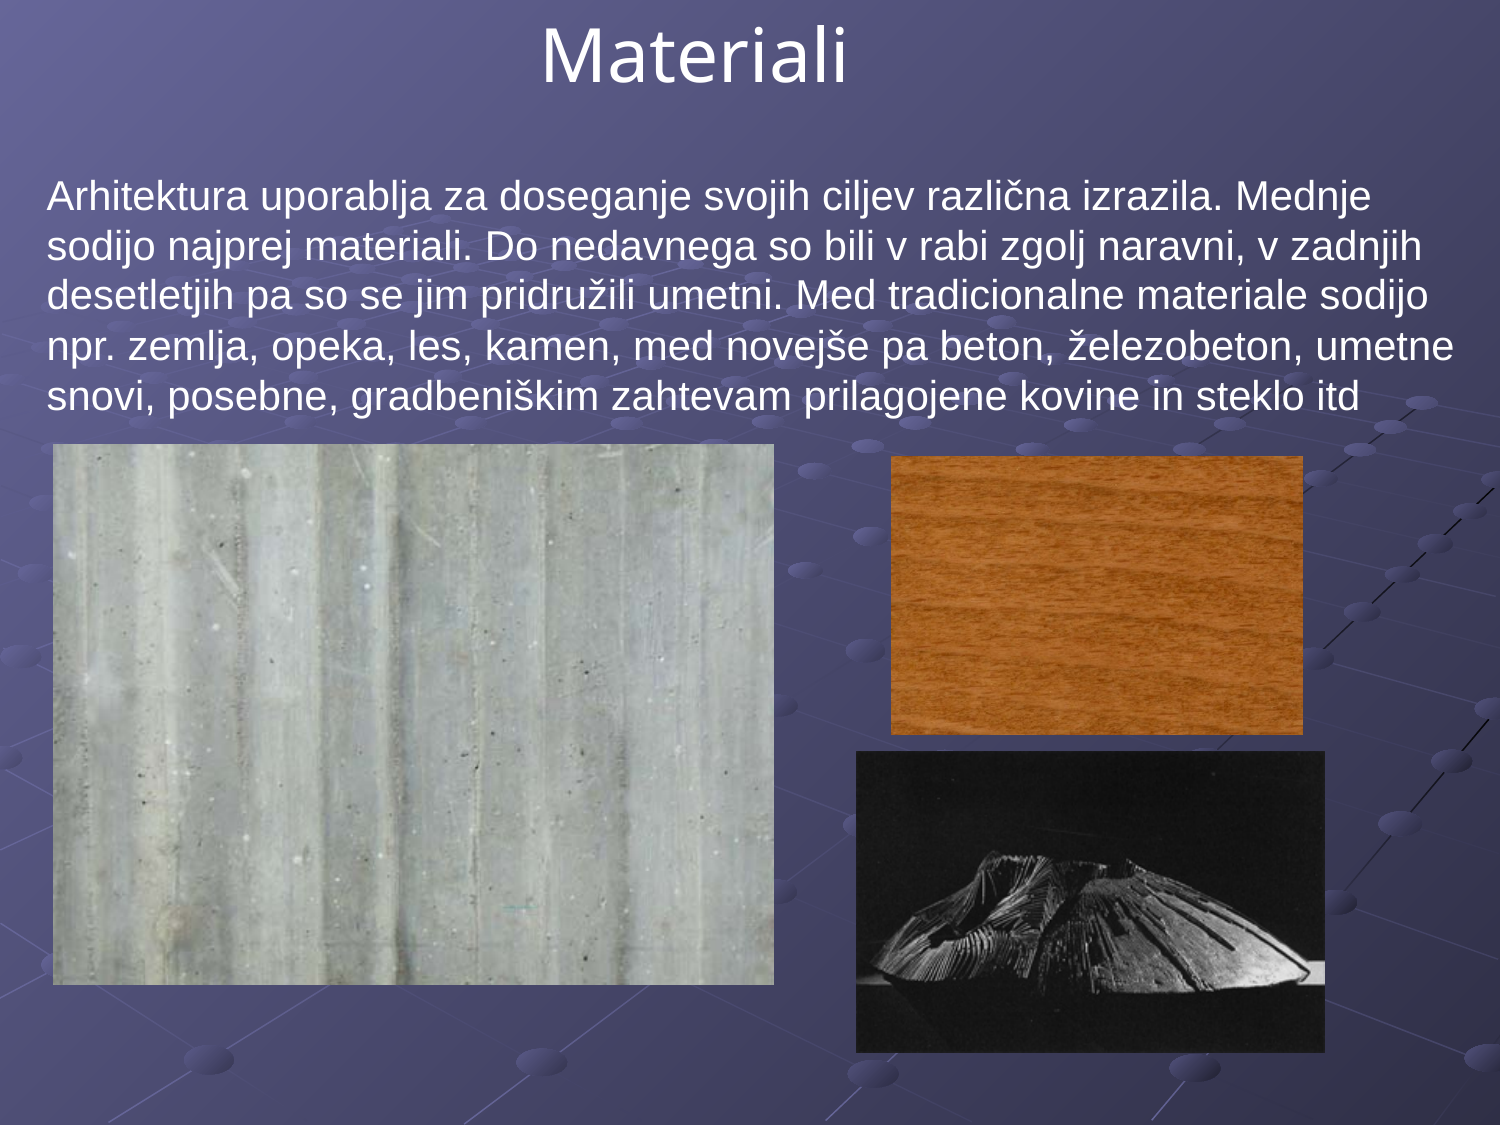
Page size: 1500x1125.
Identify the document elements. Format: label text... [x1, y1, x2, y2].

picture [856, 751, 1325, 1054]
picture [53, 444, 774, 985]
text_box Arhitektura uporablja za doseganje svojih ciljev različna izrazila. Mednje sodijo najprej materiali. Do nedavnega so bili v rabi zgolj naravni, v zadnjih desetletjih pa so se jim pridružili umetni. Med tradicionalne materiale sodijo npr. zemlja, opeka, les, kamen, med novejše pa beton, železobeton, umetne snovi, posebne, gradbeniškim zahtevam prilagojene kovine in steklo itd [31, 160, 1500, 426]
picture [891, 456, 1303, 735]
text_box Materiali [525, 0, 865, 105]
